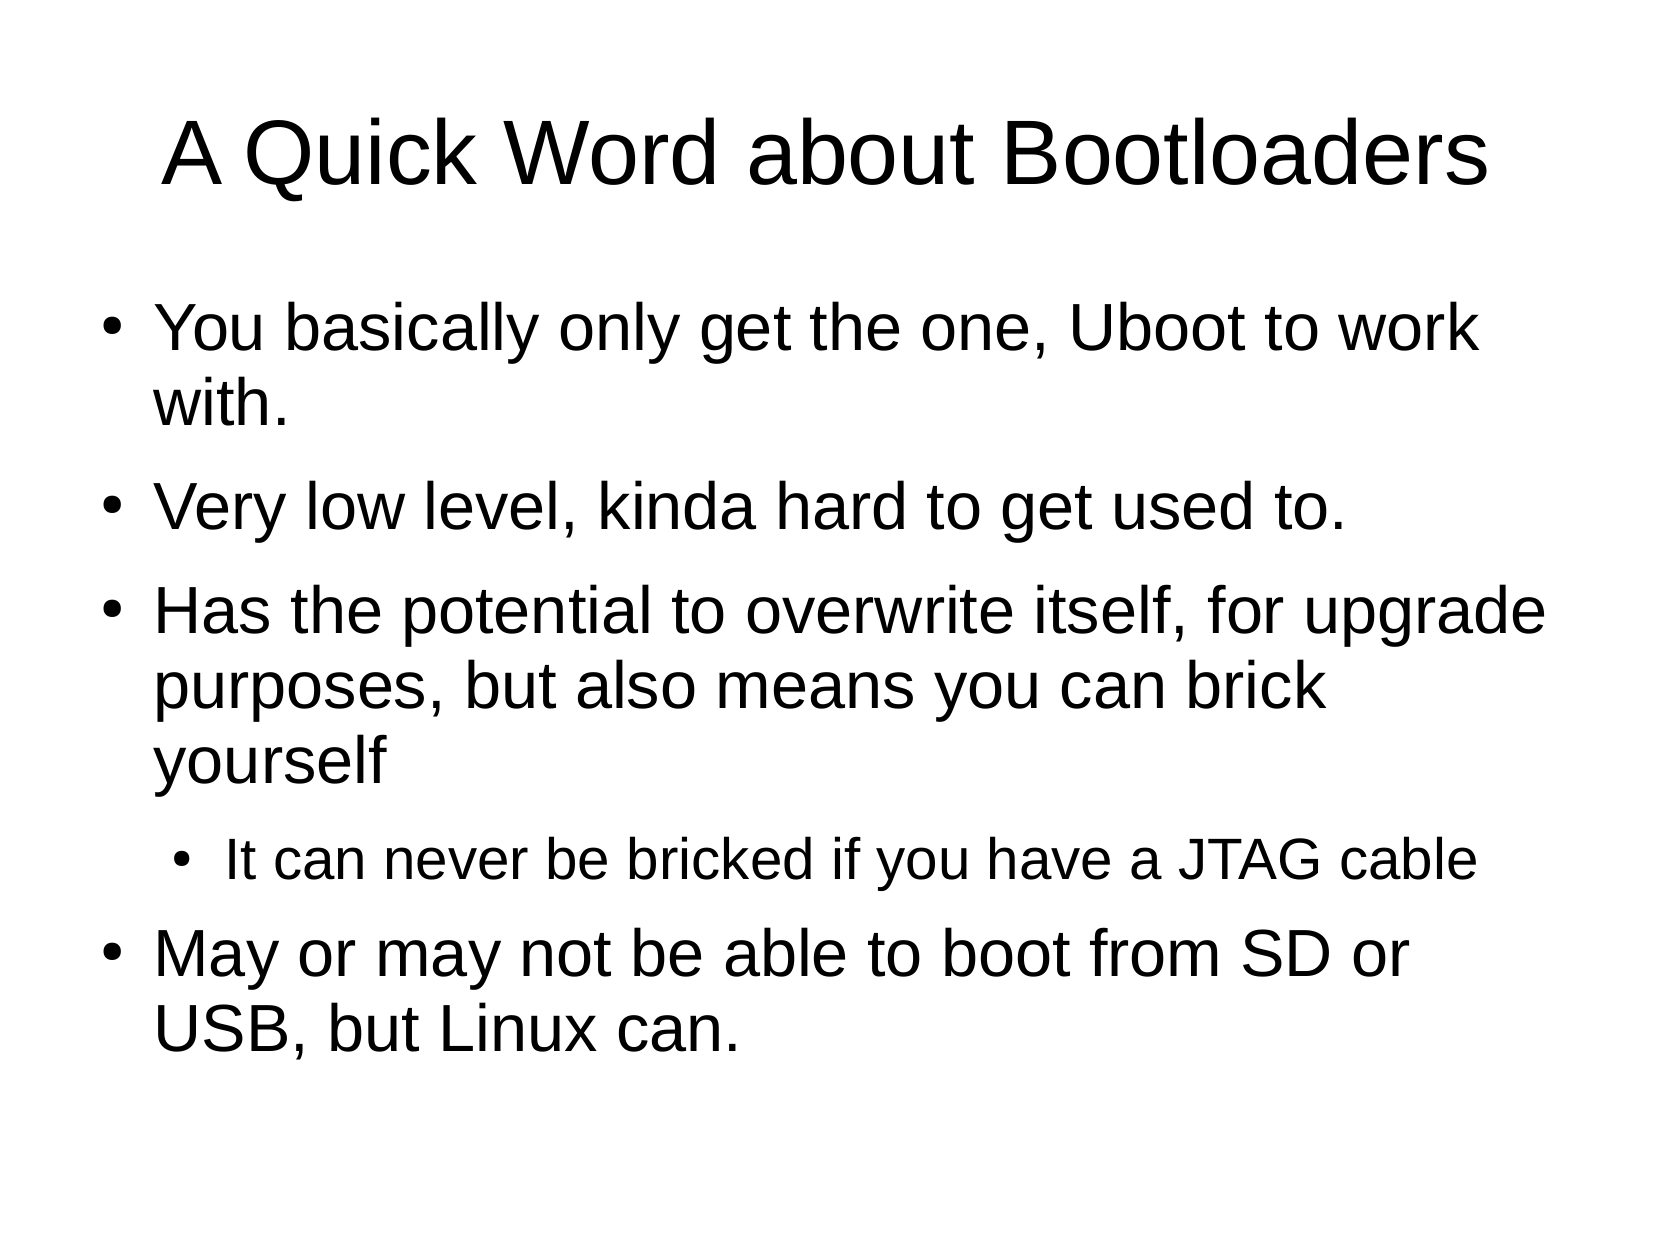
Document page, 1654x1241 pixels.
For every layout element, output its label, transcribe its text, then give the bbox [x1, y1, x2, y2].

title A Quick Word about Bootloaders [82, 56, 1571, 250]
list You basically only get the one, Uboot to work with. Very low level, kinda hard to get used to. Has the potential to overwrite itself, for upgrade purposes, but also means you can brick yourself It can never be bricked if you have a JTAG cable May or may not be able to boot from SD or USB, but Linux can. [82, 290, 1571, 1109]
